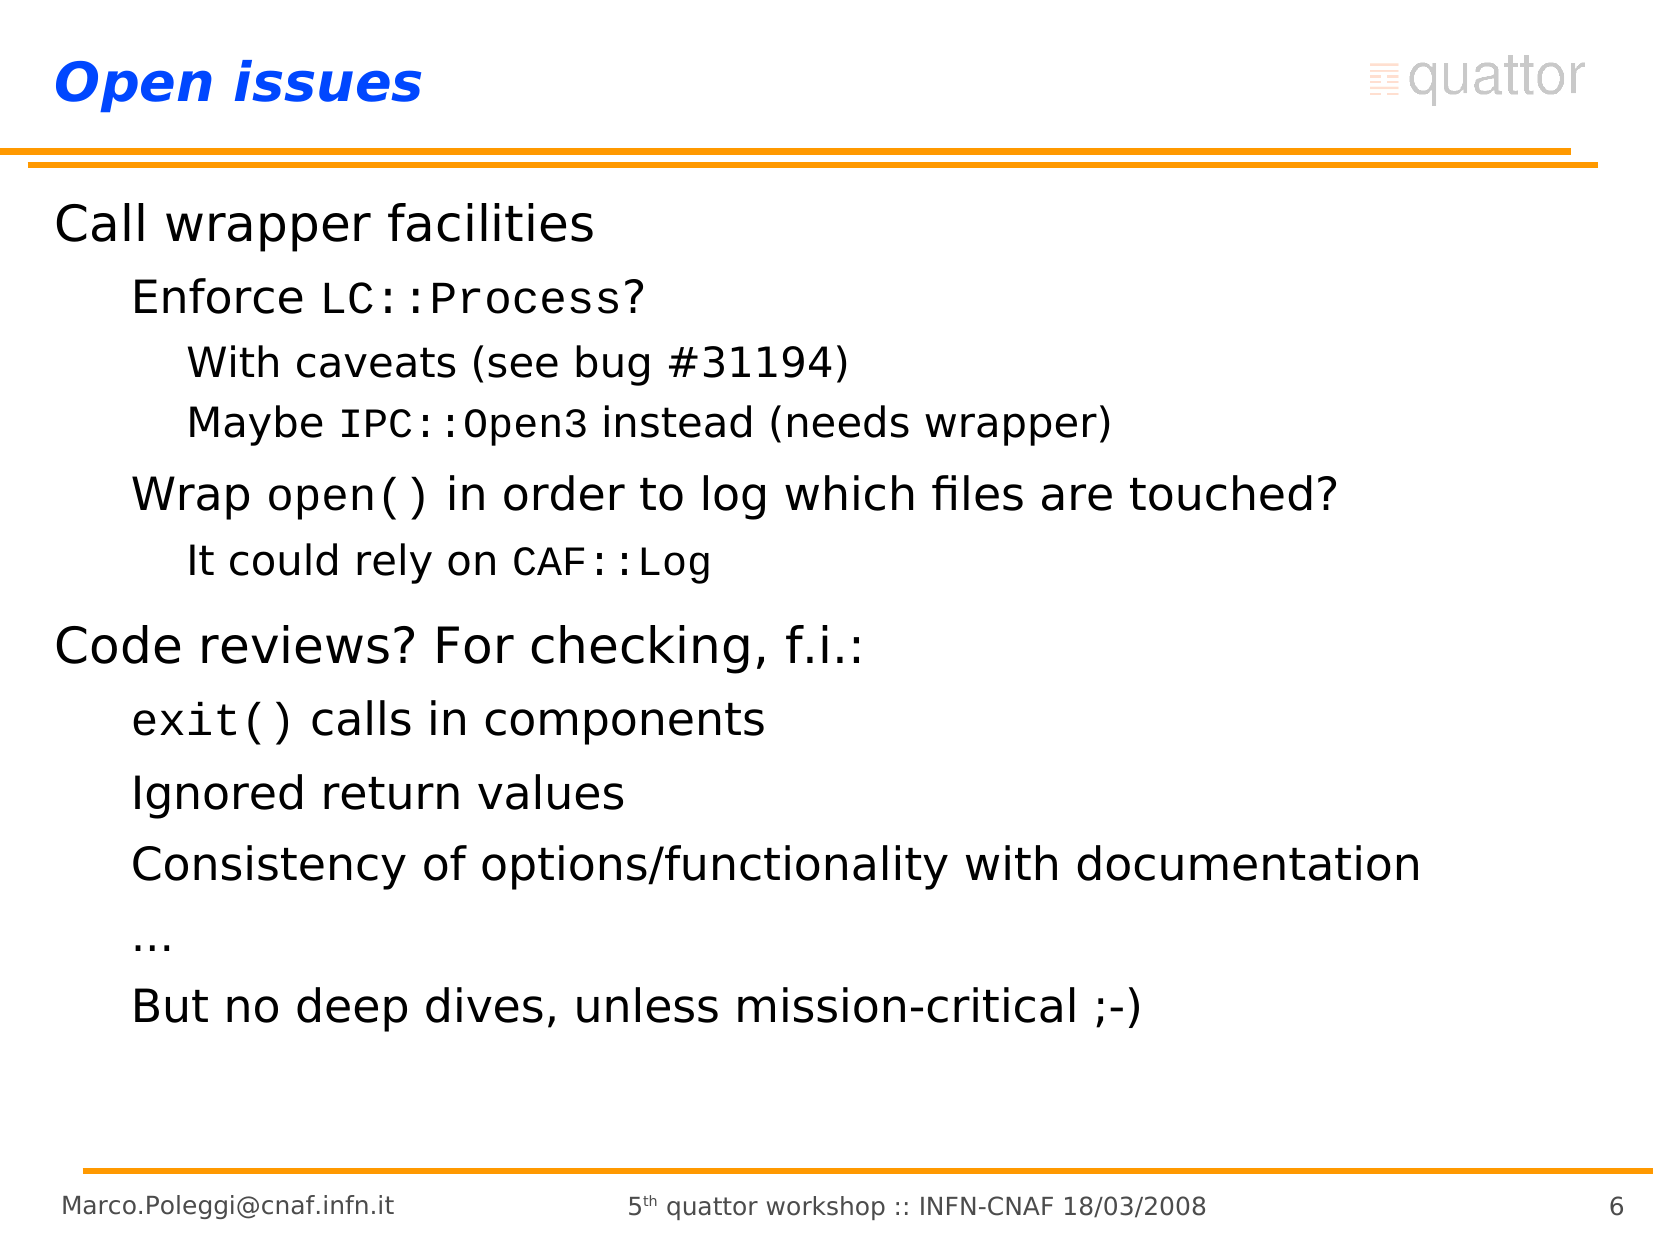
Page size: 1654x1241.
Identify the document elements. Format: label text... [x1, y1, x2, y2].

list Call wrapper facilities Enforce LC::Process? With caveats (see bug #31194) Maybe IPC::Open3 instead (needs wrapper) Wrap open() in order to log which files are touched? It could rely on CAF::Log Code reviews? For checking, f.i.: exit() calls in components Ignored return values Consistency of options/functionality with documentation ... But no deep dives, unless mission-critical ;-) [55, 194, 1582, 1076]
title Open issues [55, 41, 1241, 124]
